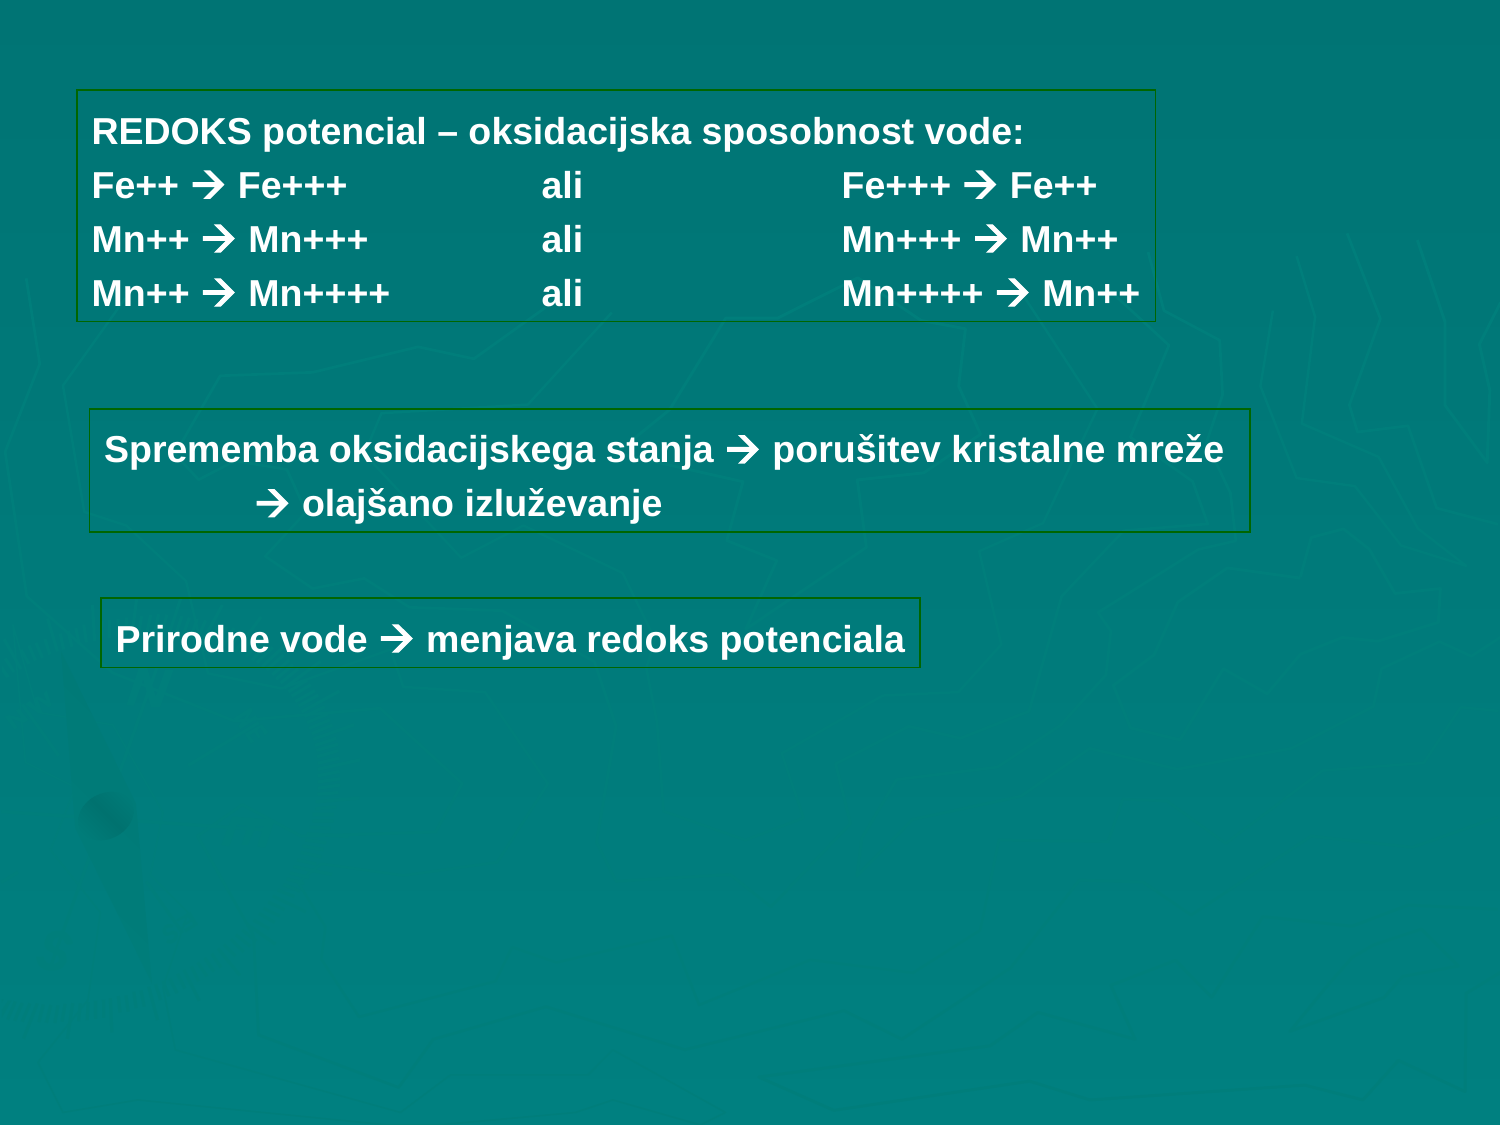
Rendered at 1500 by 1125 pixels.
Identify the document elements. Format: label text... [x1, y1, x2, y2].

text_box Sprememba oksidacijskega stanja  porušitev kristalne mreže  olajšano izluževanje [89, 408, 1250, 533]
text_box Prirodne vode  menjava redoks potenciala [100, 597, 921, 668]
text_box REDOKS potencial – oksidacijska sposobnost vode: Fe++  Fe+++ ali Fe+++  Fe++ Mn++  Mn+++ ali Mn+++  Mn++ Mn++  Mn++++ ali Mn++++  Mn++ [76, 90, 1156, 322]
